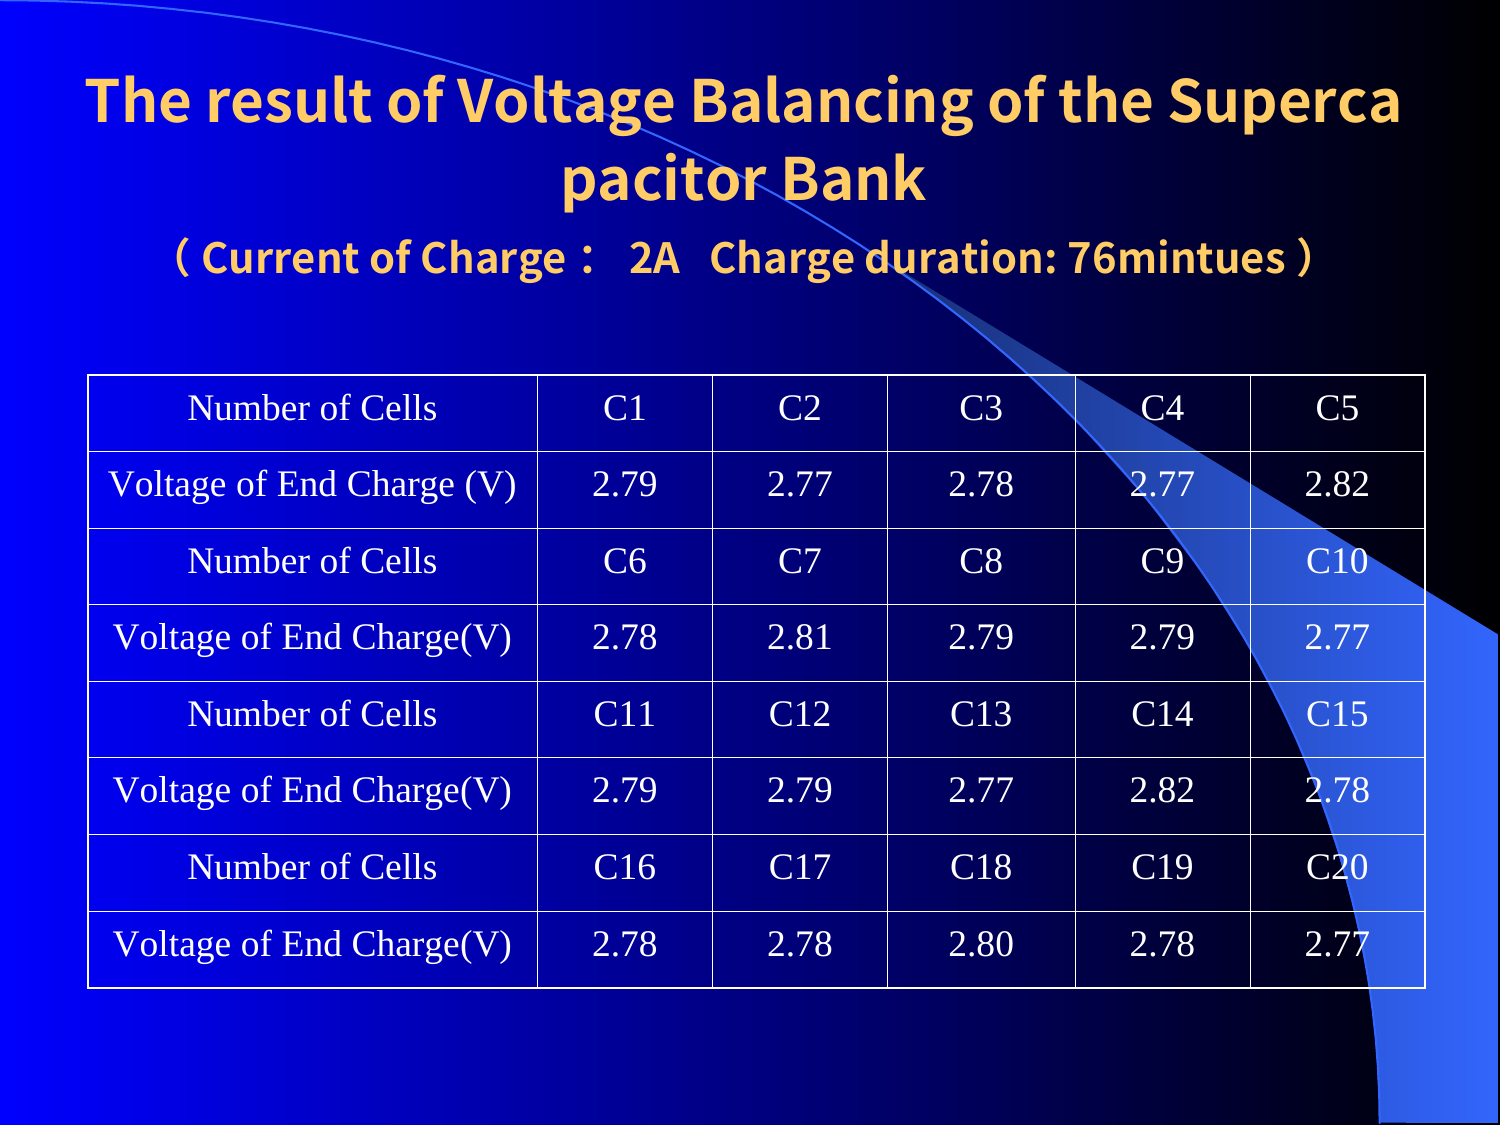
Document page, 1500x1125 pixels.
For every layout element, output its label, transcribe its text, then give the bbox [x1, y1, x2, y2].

table_cell Number of Cells [89, 682, 537, 757]
table_header C4 [1076, 376, 1250, 451]
table_header C5 [1251, 376, 1424, 451]
table_cell C17 [713, 835, 887, 911]
table_cell 2.77 [1251, 912, 1424, 987]
table_header C2 [713, 376, 887, 451]
table_cell 2.78 [713, 912, 887, 987]
table_header C1 [538, 376, 712, 451]
table_cell 2.82 [1076, 758, 1250, 834]
table_cell 2.78 [1251, 758, 1424, 834]
table_cell 2.81 [713, 605, 887, 681]
table_cell Number of Cells [89, 529, 537, 604]
table_cell Number of Cells [89, 835, 537, 911]
table_cell 2.82 [1251, 452, 1424, 528]
table_cell C13 [888, 682, 1075, 757]
table_cell 2.79 [888, 605, 1075, 681]
table_cell C8 [888, 529, 1075, 604]
table_cell C6 [538, 529, 712, 604]
table_cell Voltage of End Charge(V) [89, 605, 537, 681]
table_cell C15 [1251, 682, 1424, 757]
table_cell 2.79 [713, 758, 887, 834]
table_cell 2.78 [538, 605, 712, 681]
table_cell Voltage of End Charge(V) [89, 758, 537, 834]
table_cell 2.78 [888, 452, 1075, 528]
table_cell C11 [538, 682, 712, 757]
table_cell 2.79 [538, 452, 712, 528]
table_cell 2.79 [538, 758, 712, 834]
table_cell 2.77 [1076, 452, 1250, 528]
table_cell 2.77 [713, 452, 887, 528]
table_cell 2.79 [1076, 605, 1250, 681]
text_box The result of Voltage Balancing of the Supercapacitor Bank （Current of Charge：2A Charge duration: 76mintues） [62, 50, 1426, 291]
table_cell C9 [1076, 529, 1250, 604]
table_cell 2.78 [1076, 912, 1250, 987]
table_cell 2.77 [888, 758, 1075, 834]
table_header C3 [888, 376, 1075, 451]
table_cell C12 [713, 682, 887, 757]
table_cell Voltage of End Charge (V) [89, 452, 537, 528]
table_cell 2.78 [538, 912, 712, 987]
table_cell 2.77 [1251, 605, 1424, 681]
table_cell C16 [538, 835, 712, 911]
table_cell Voltage of End Charge(V) [89, 912, 537, 987]
table_cell C10 [1251, 529, 1424, 604]
table_cell 2.80 [888, 912, 1075, 987]
table_cell C20 [1251, 835, 1424, 911]
table_cell C18 [888, 835, 1075, 911]
table_cell C7 [713, 529, 887, 604]
table_cell C14 [1076, 682, 1250, 757]
table_cell C19 [1076, 835, 1250, 911]
table_header Number of Cells [89, 376, 537, 451]
